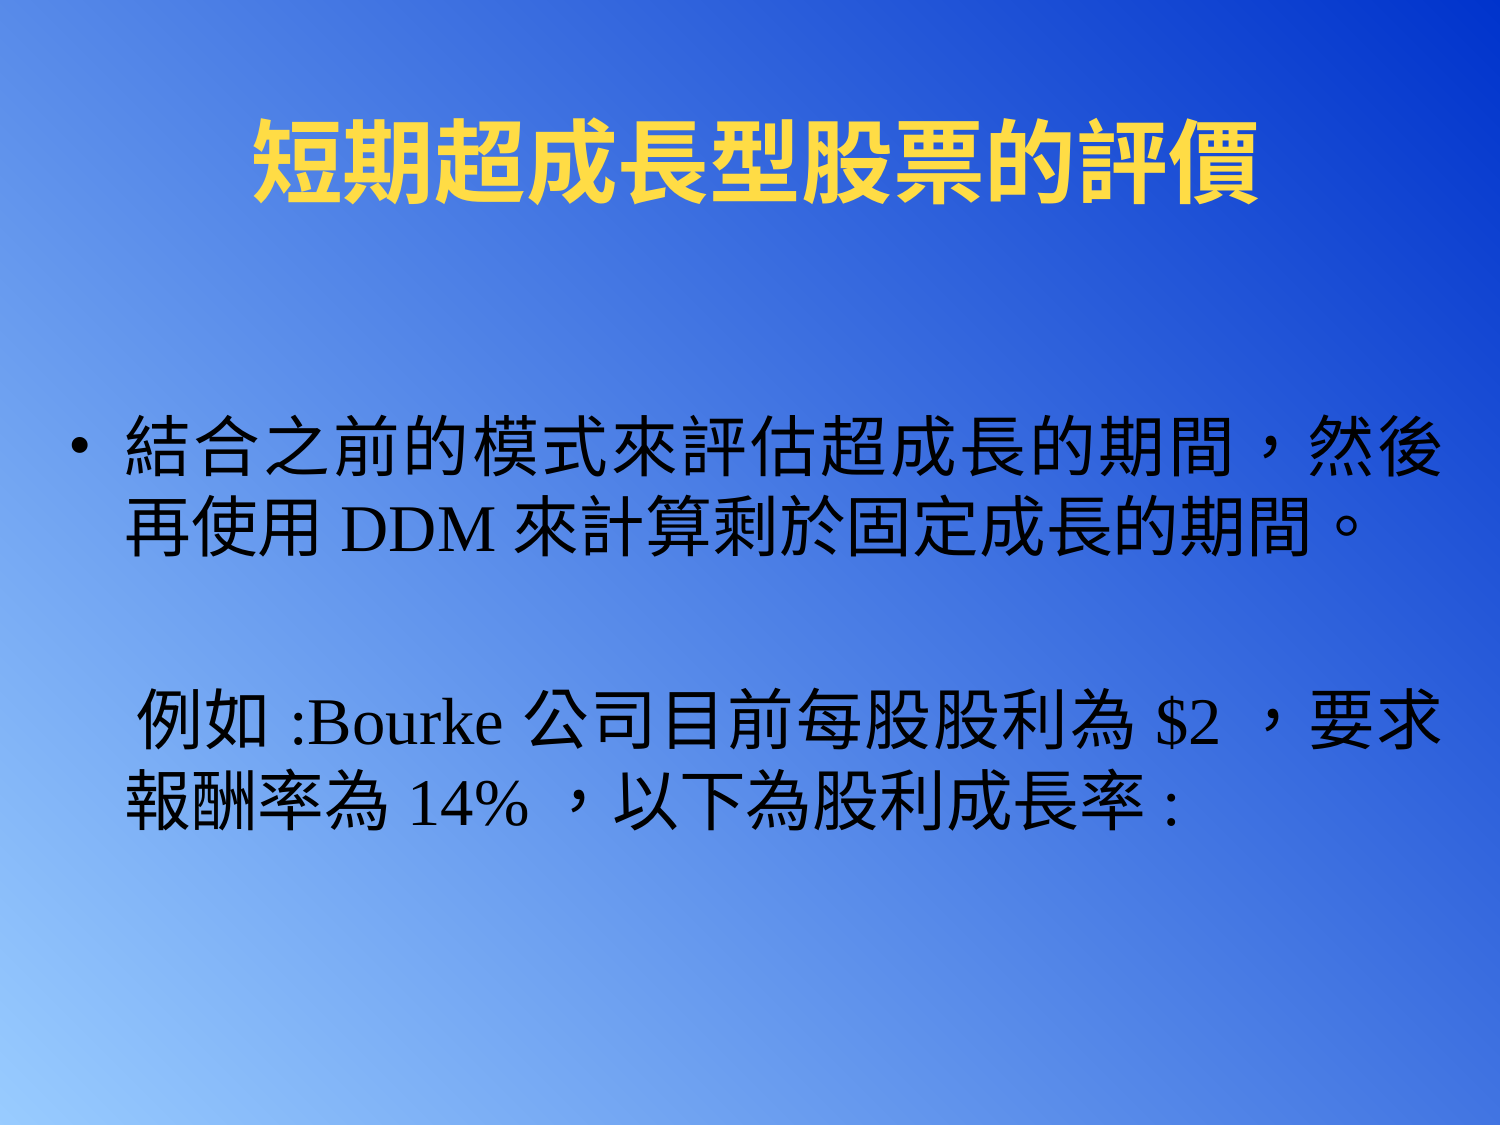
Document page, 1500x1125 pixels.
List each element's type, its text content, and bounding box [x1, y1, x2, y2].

title 短期超成長型股票的評價 [53, 66, 1459, 254]
list 結合之前的模式來評估超成長的期間，然後再使用DDM來計算剩於固定成長的期間。 例如:Bourke公司目前每股股利為$2，要求報酬率為14%，以下為股利成長率: [53, 397, 1459, 953]
